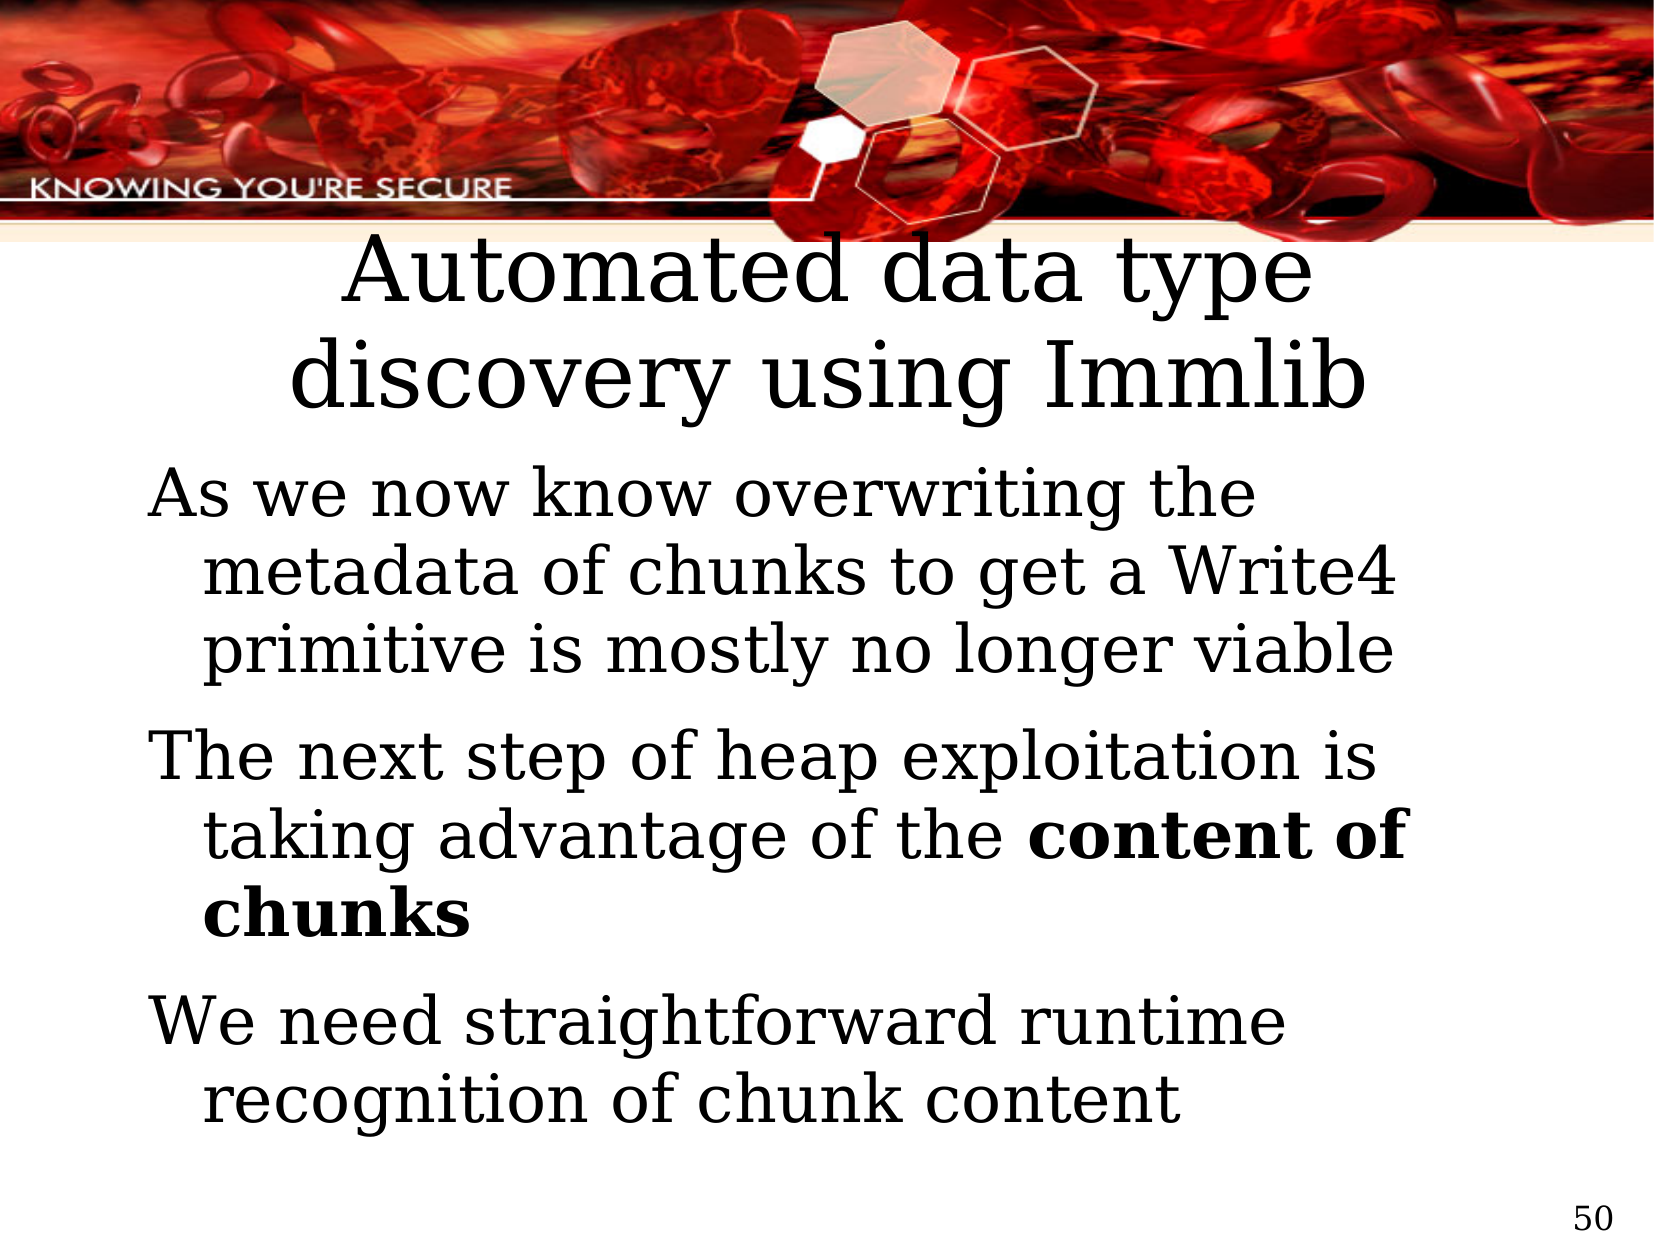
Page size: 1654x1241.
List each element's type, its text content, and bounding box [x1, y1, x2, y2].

list As we now know overwriting the metadata of chunks to get a Write4 primitive is mostly no longer viable The next step of heap exploitation is taking advantage of the content of chunks We need straightforward runtime recognition of chunk content [131, 454, 1544, 1189]
title Automated data type discovery using Immlib [123, 215, 1536, 430]
picture [0, 0, 1654, 242]
